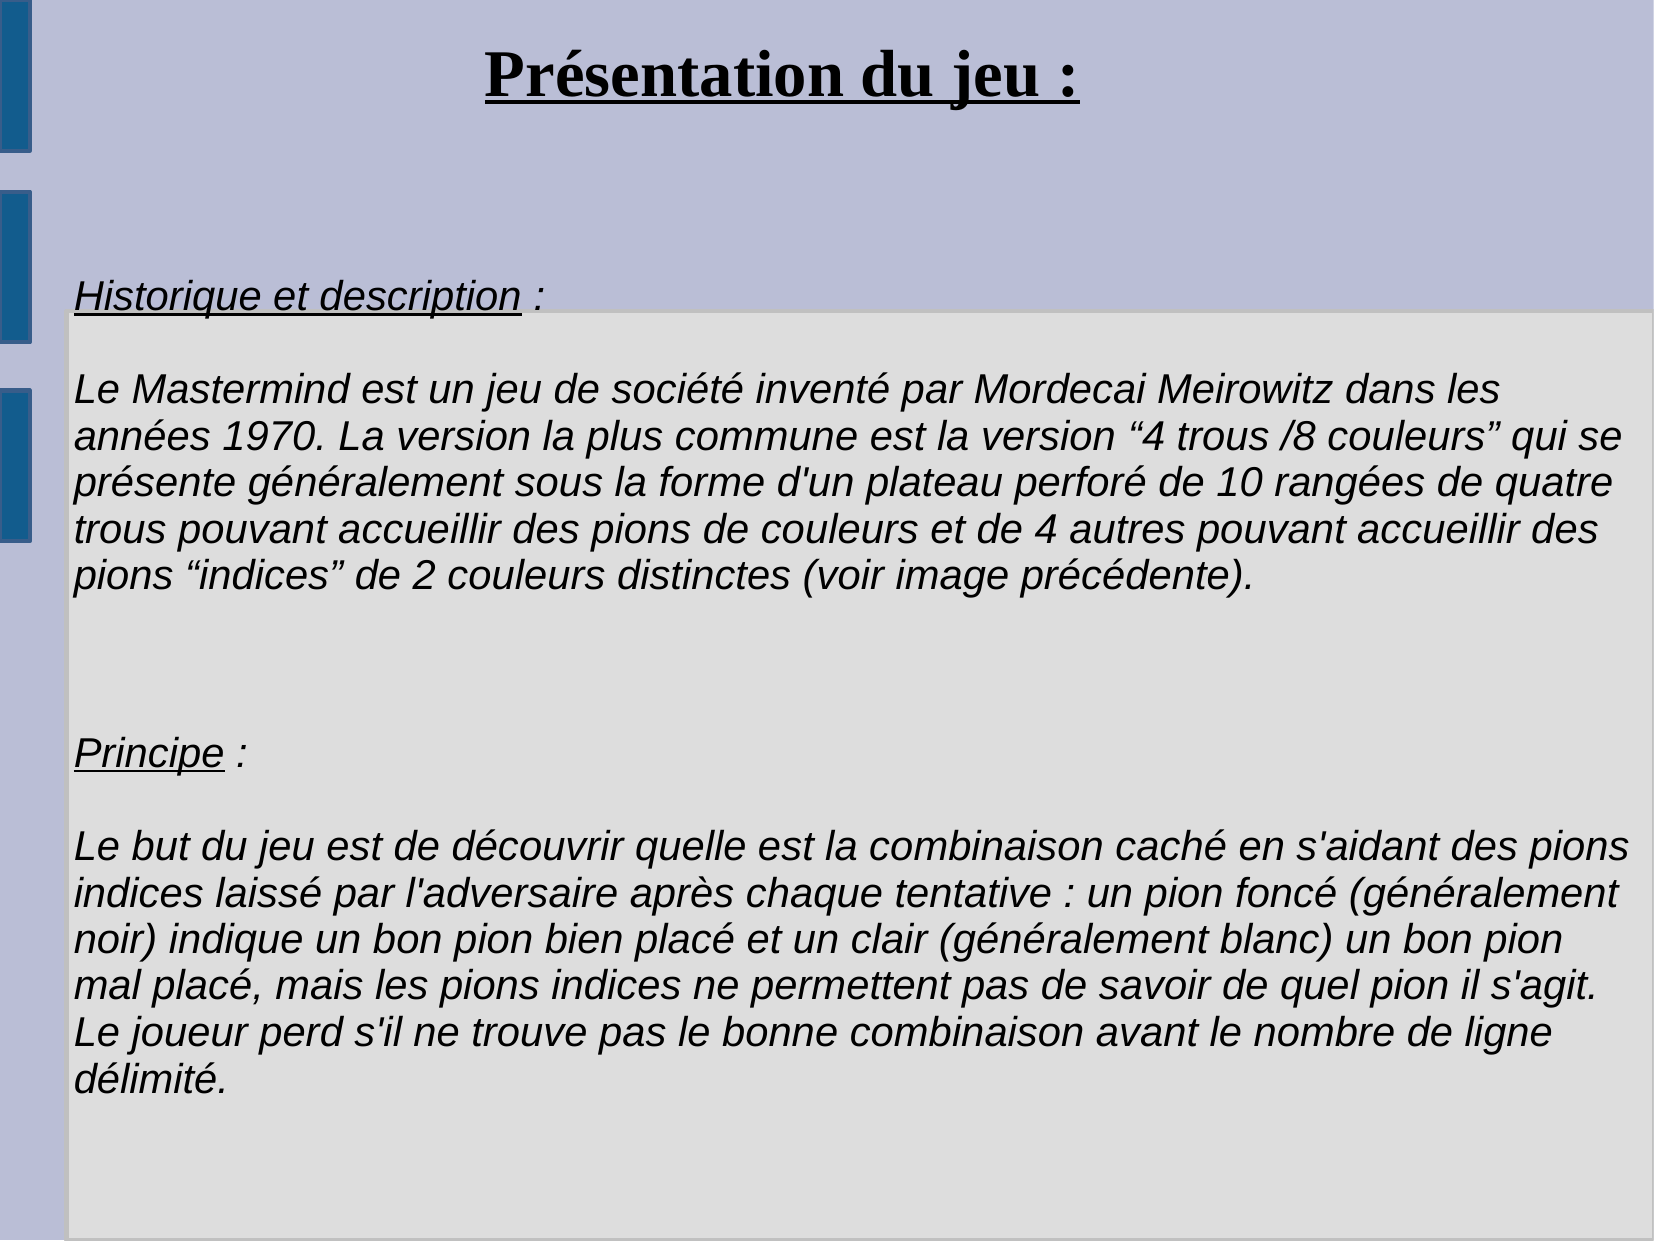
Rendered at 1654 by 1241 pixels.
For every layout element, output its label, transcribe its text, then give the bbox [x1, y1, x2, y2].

text_box Présentation du jeu : [265, 29, 1300, 163]
text_box Principe : Le but du jeu est de découvrir quelle est la combinaison caché en s'aidant des pions indices laissé par l'adversaire après chaque tentative : un pion foncé (généralement noir) indique un bon pion bien placé et un clair (généralement blanc) un bon pion mal placé, mais les pions indices ne permettent pas de savoir de quel pion il s'agit. Le joueur perd s'il ne trouve pas le bonne combinaison avant le nombre de ligne délimité. [59, 722, 1654, 1125]
text_box Historique et description : Le Mastermind est un jeu de société inventé par Mordecai Meirowitz dans les années 1970. La version la plus commune est la version “4 trous /8 couleurs” qui se présente généralement sous la forme d'un plateau perforé de 10 rangées de quatre trous pouvant accueillir des pions de couleurs et de 4 autres pouvant accueillir des pions “indices” de 2 couleurs distinctes (voir image précédente). [59, 265, 1654, 620]
